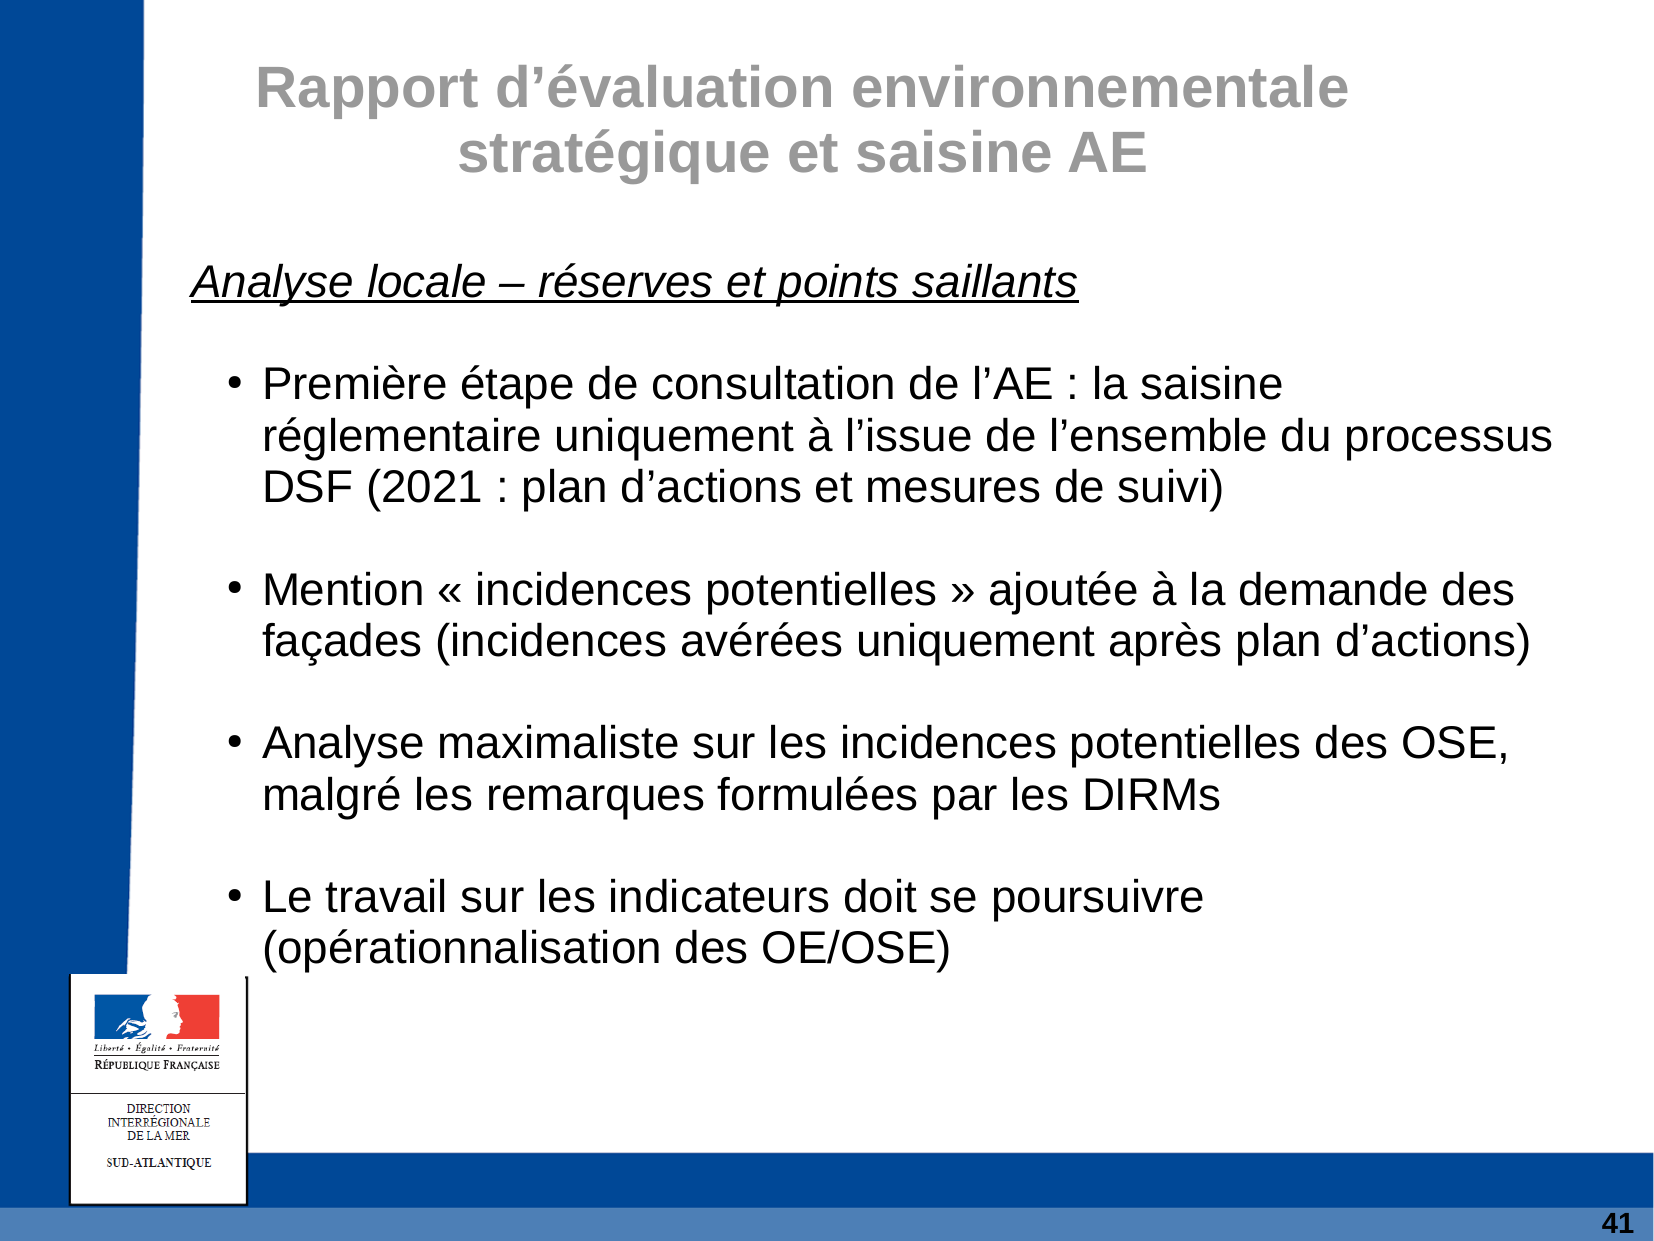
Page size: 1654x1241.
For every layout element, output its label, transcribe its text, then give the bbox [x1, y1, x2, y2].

text_box Analyse locale – réserves et points saillants Première étape de consultation de l’AE : la saisine réglementaire uniquement à l’issue de l’ensemble du processus DSF (2021 : plan d’actions et mesures de suivi) Mention « incidences potentielles » ajoutée à la demande des façades (incidences avérées uniquement après plan d’actions) Analyse maximaliste sur les incidences potentielles des OSE, malgré les remarques formulées par les DIRMs Le travail sur les indicateurs doit se poursuivre (opérationnalisation des OE/OSE) [176, 197, 1571, 1072]
picture [0, 0, 1654, 1241]
text_box Rapport d’évaluation environnementale stratégique et saisine AE [94, 47, 1512, 196]
